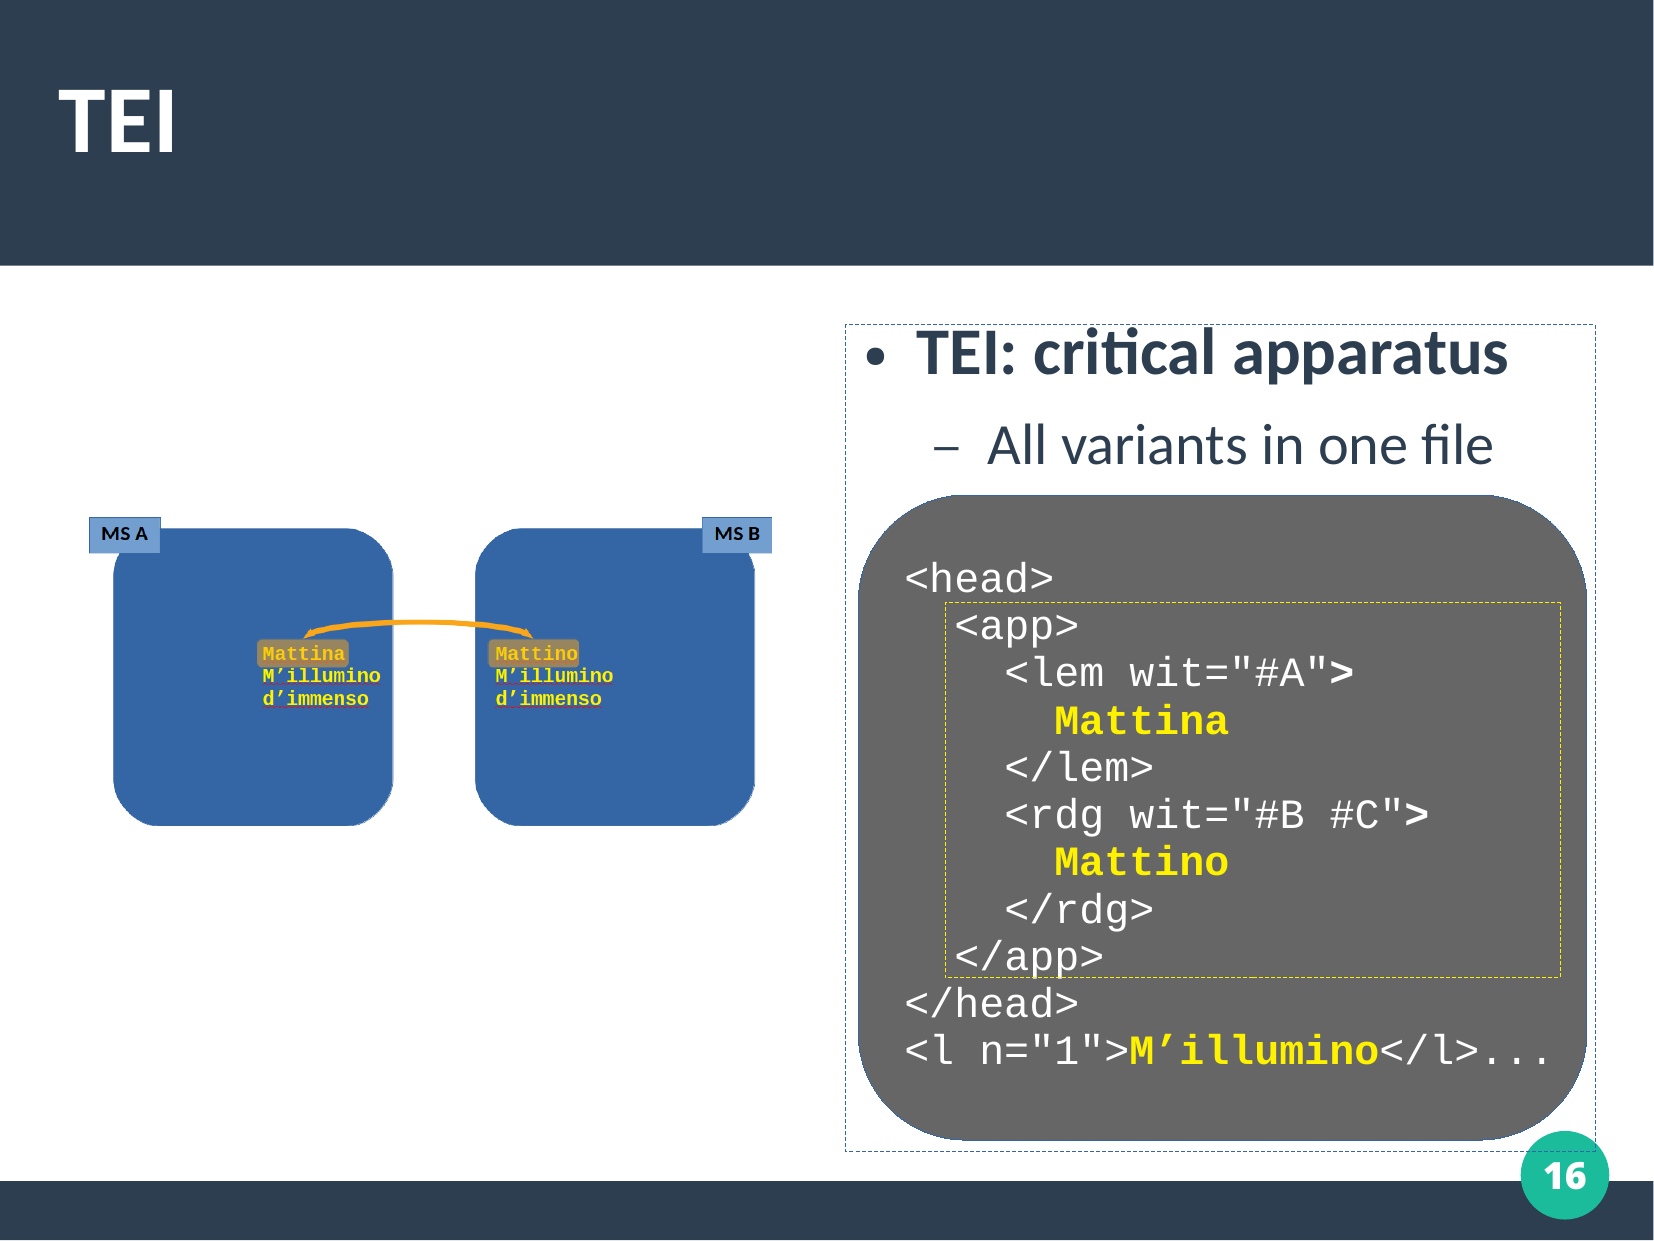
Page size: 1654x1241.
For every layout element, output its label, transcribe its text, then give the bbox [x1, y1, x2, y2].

text_box <head> <app> <lem wit="#A"> Mattina </lem> <rdg wit="#B #C"> Mattino </rdg> </app> </head> <l n="1">M’illumino</l>... [858, 495, 1587, 1141]
list TEI: critical apparatus All variants in one file [845, 324, 1596, 1152]
picture [89, 517, 772, 826]
title TEI [59, 49, 1595, 207]
